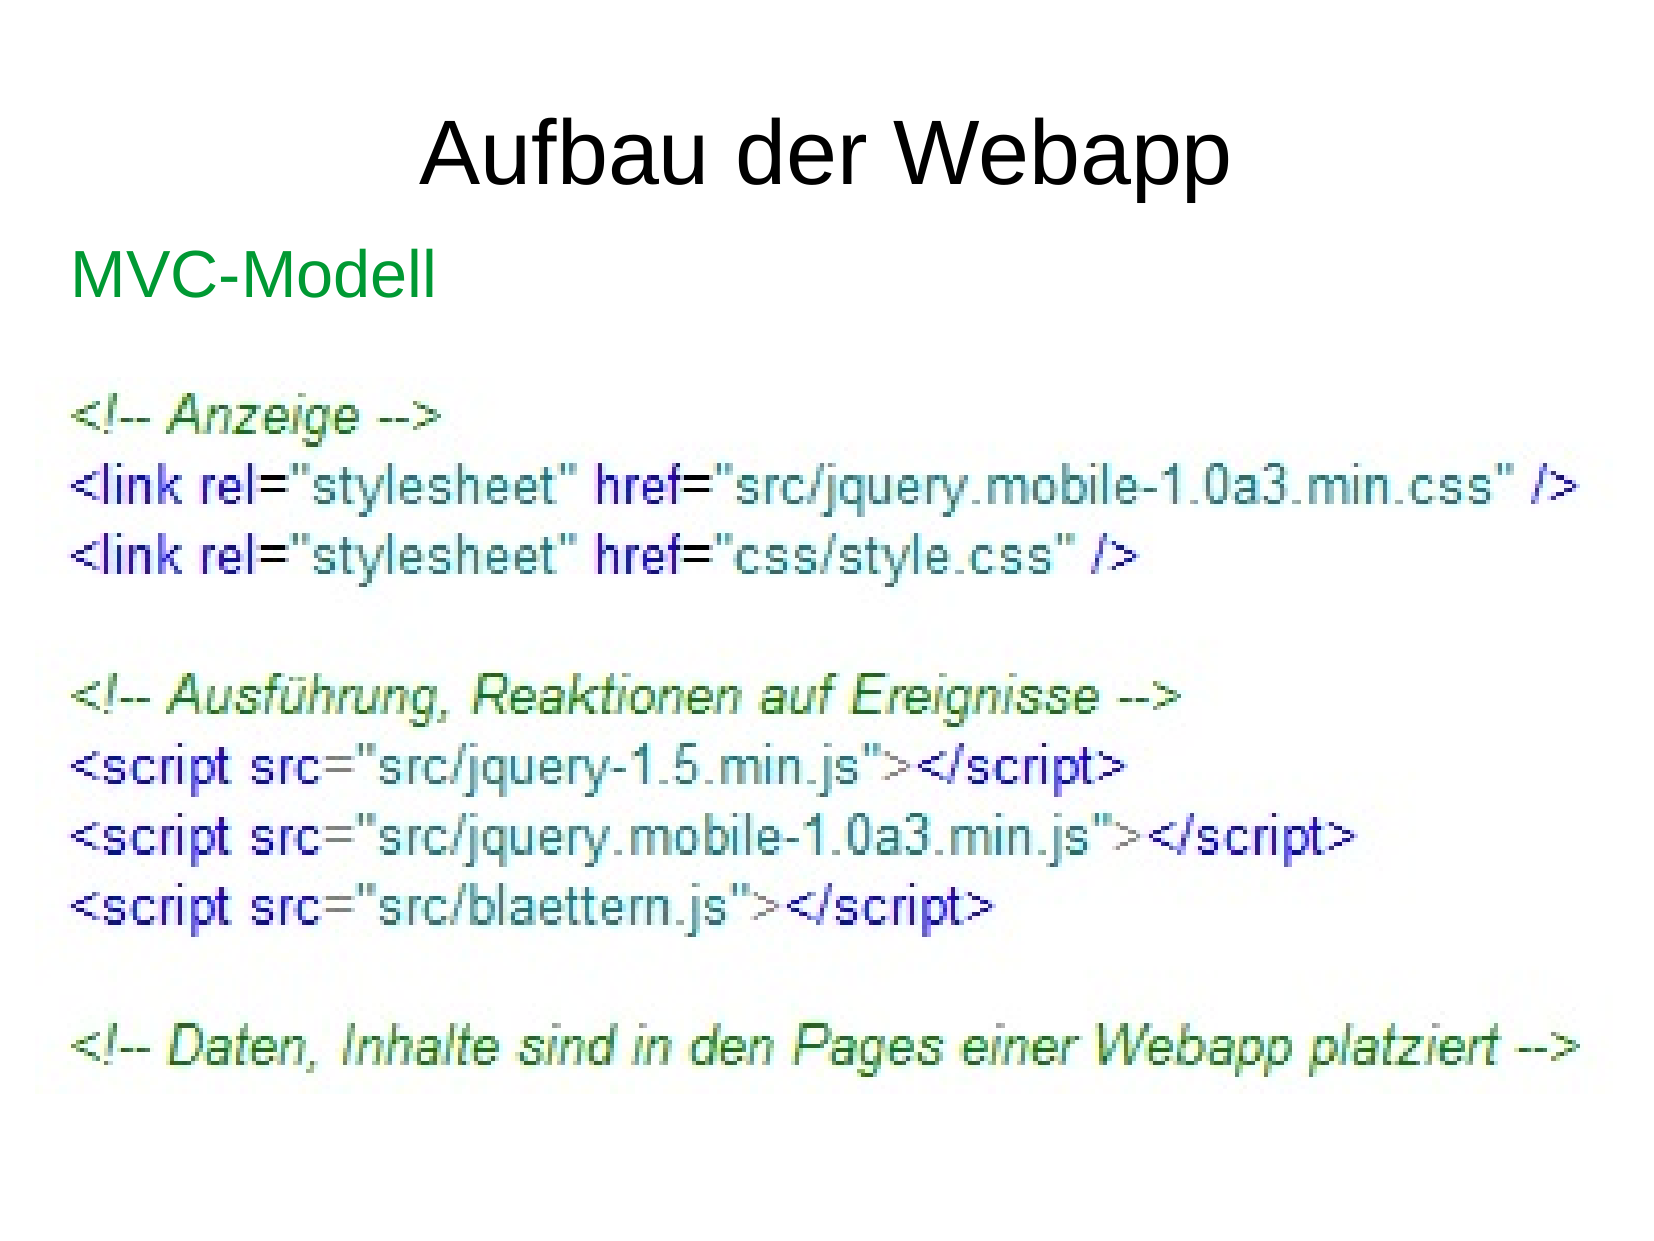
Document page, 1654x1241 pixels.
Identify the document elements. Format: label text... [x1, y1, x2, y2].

title Aufbau der Webapp [82, 49, 1571, 257]
list MVC-Modell [0, 237, 1489, 396]
picture [35, 377, 1630, 1094]
